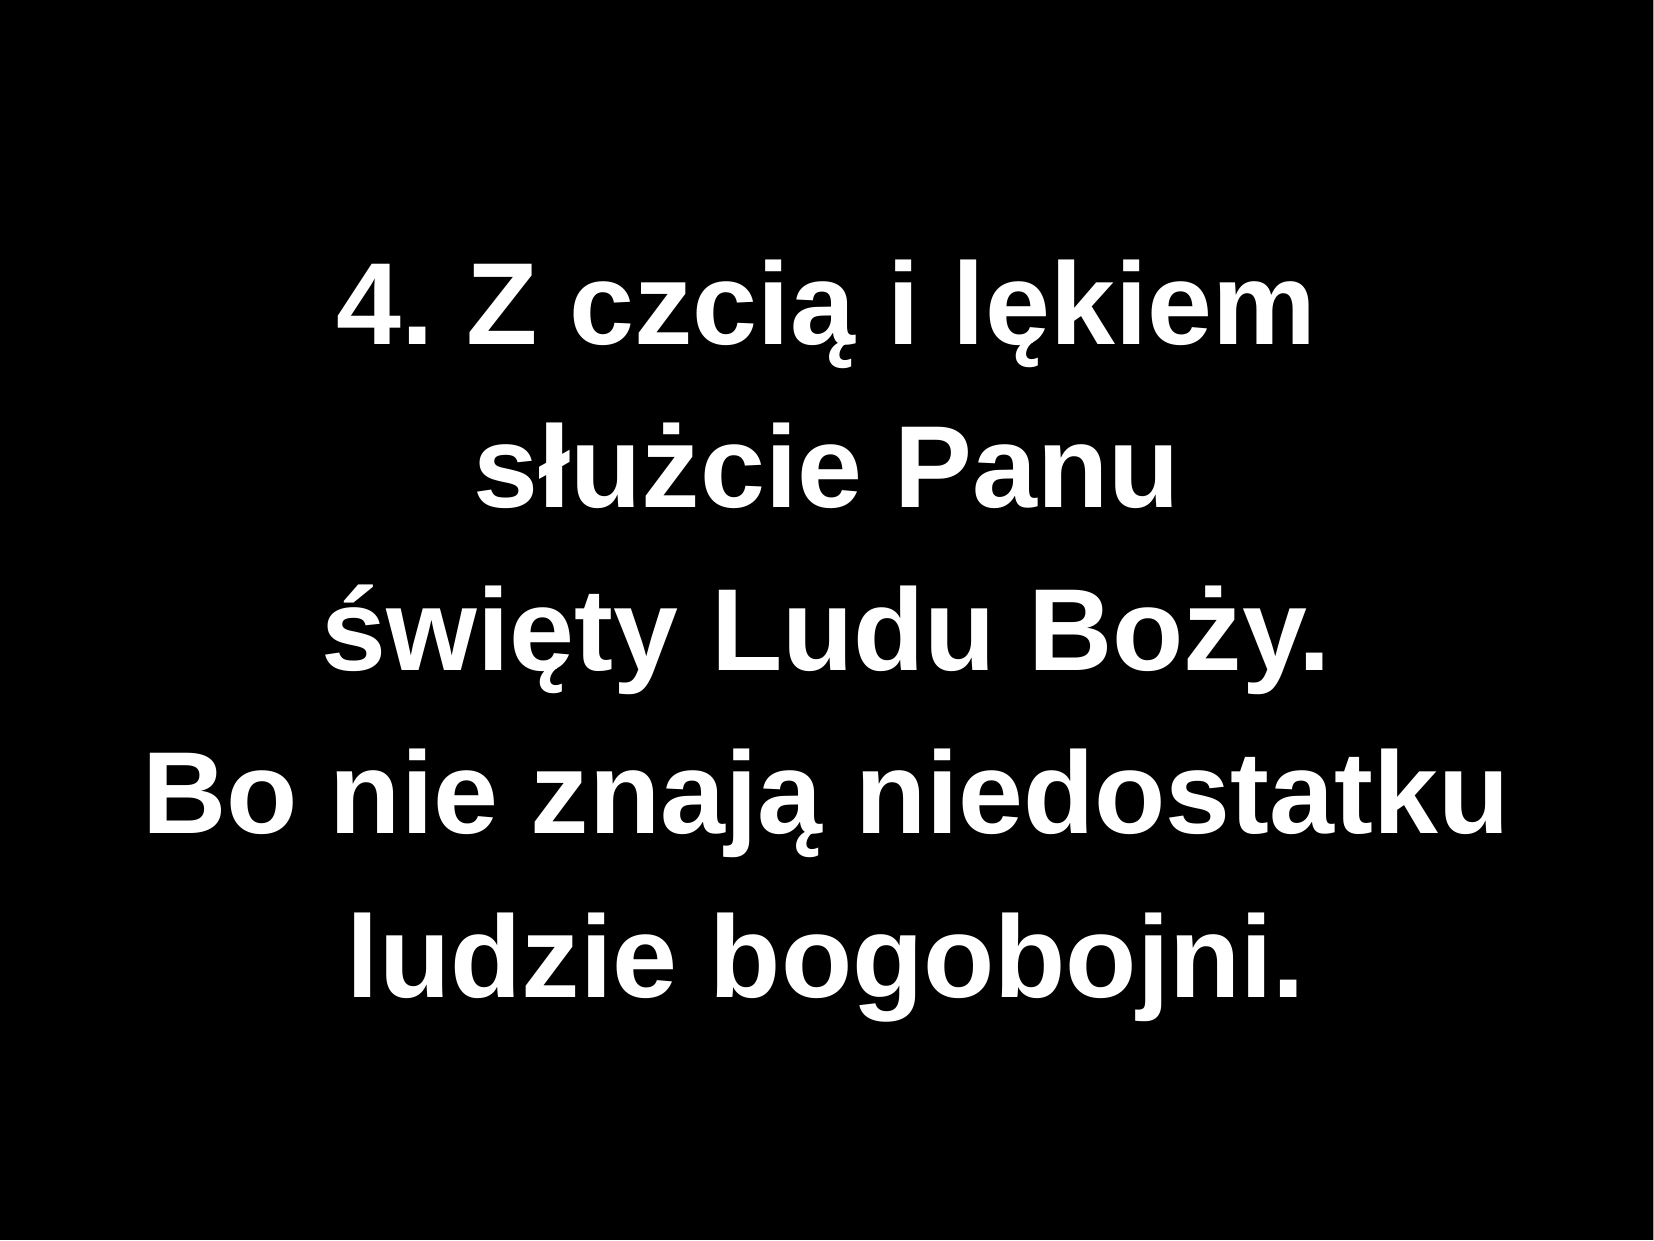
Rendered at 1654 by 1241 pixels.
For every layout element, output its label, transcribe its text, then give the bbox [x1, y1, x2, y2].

subtitle 4. Z czcią i lękiem służcie Panu święty Ludu Boży. Bo nie znają niedostatku ludzie bogobojni. [0, 0, 1654, 1229]
